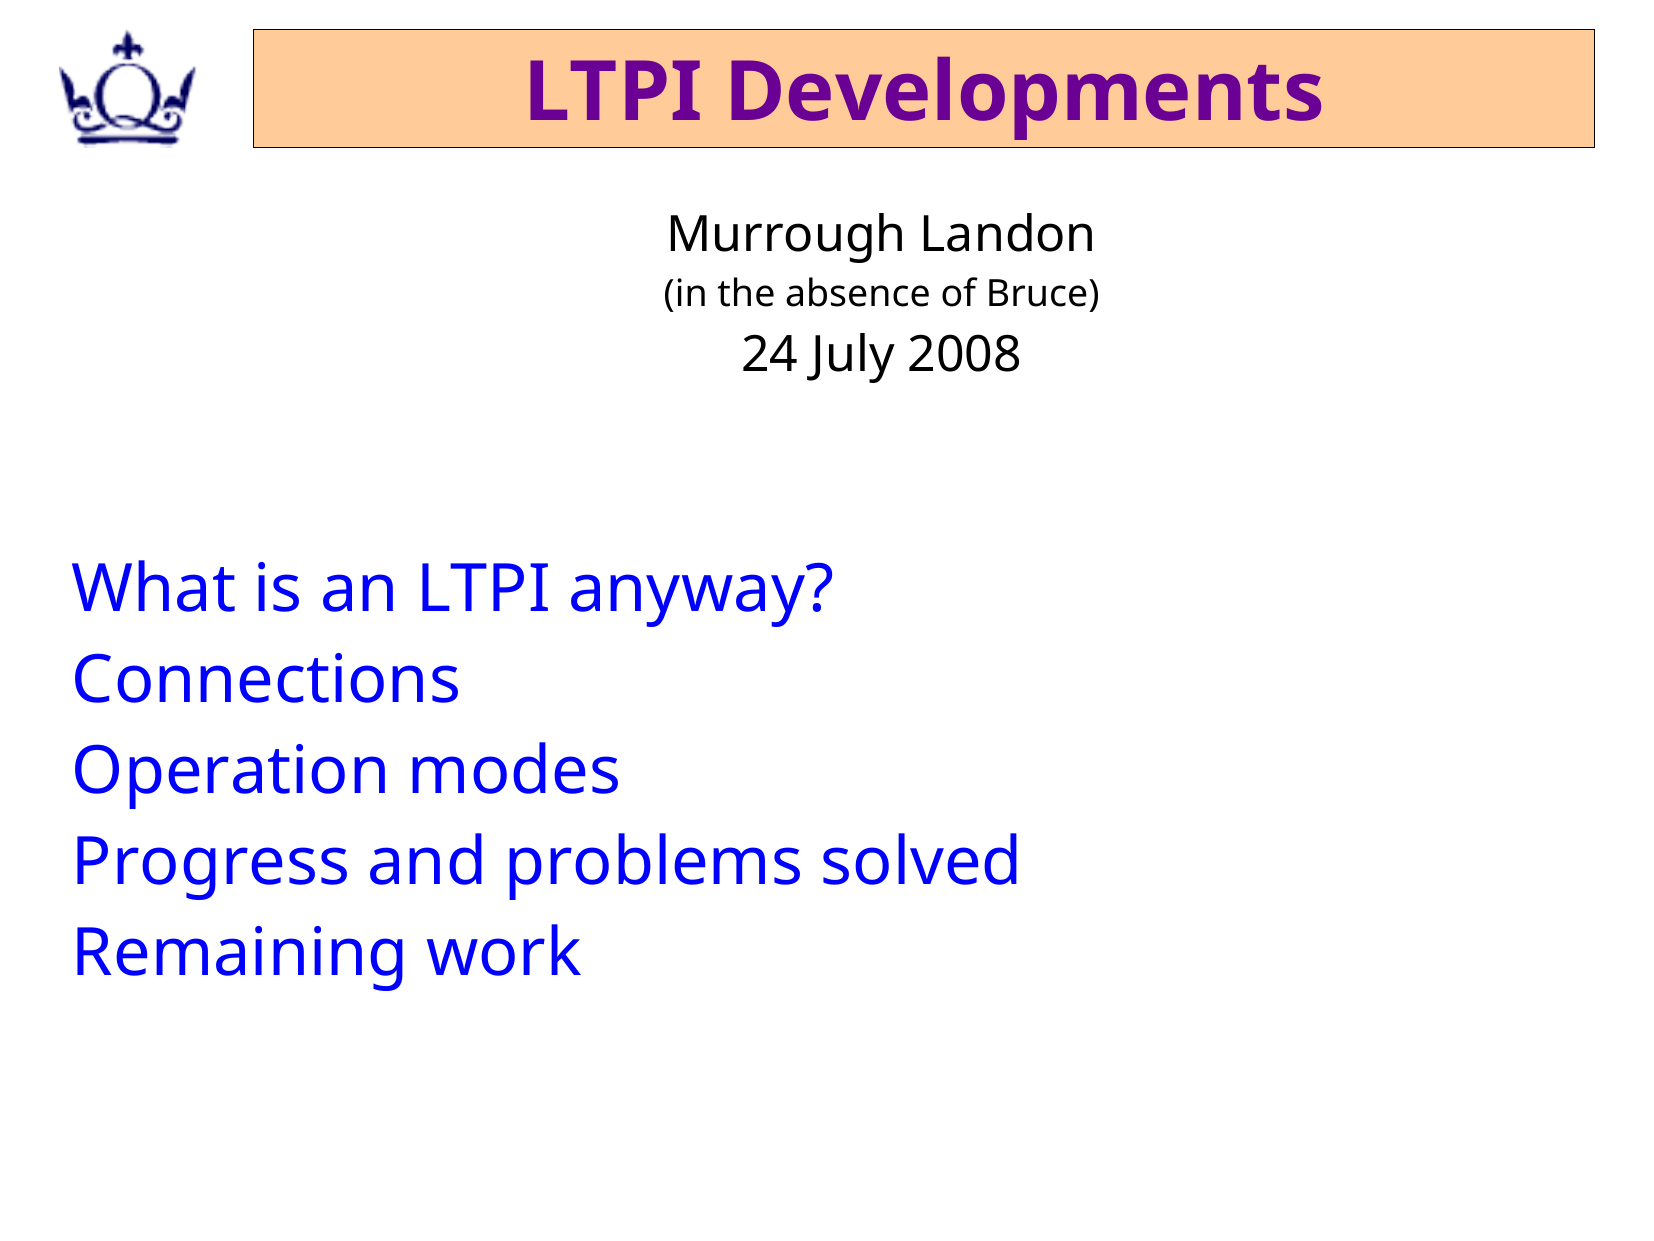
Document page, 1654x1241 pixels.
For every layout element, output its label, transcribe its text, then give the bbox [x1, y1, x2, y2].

list What is an LTPI anyway? Connections Operation modes Progress and problems solved Remaining work [54, 540, 1590, 1089]
picture [59, 29, 200, 148]
text_box Murrough Landon (in the absence of Bruce) 24 July 2008 [260, 198, 1503, 390]
title LTPI Developments [253, 29, 1595, 148]
text_box [959, 811, 975, 869]
